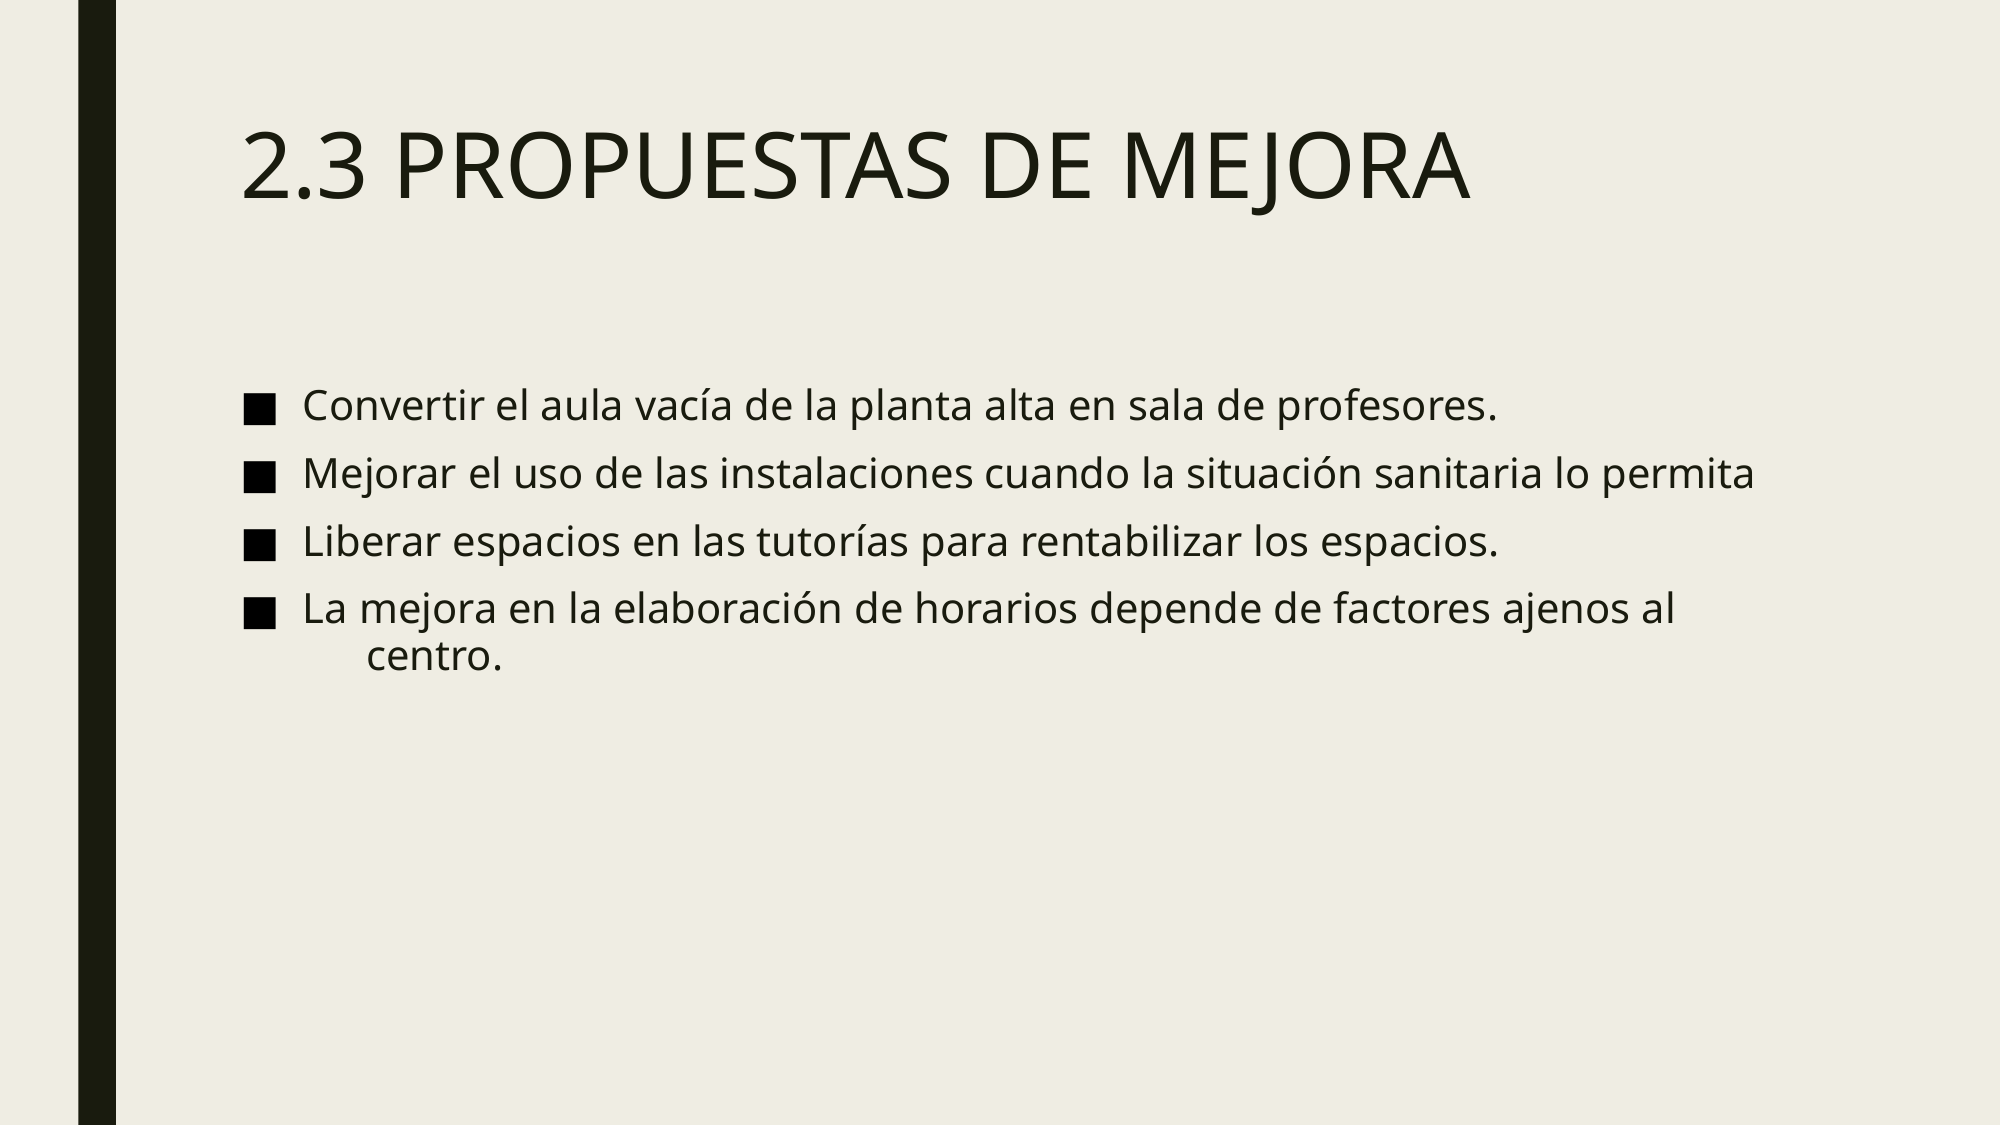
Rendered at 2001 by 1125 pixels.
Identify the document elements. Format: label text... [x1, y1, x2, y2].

title 2.3 PROPUESTAS DE MEJORA [225, 112, 1801, 259]
list Convertir el aula vacía de la planta alta en sala de profesores. Mejorar el uso de las instalaciones cuando la situación sanitaria lo permita Liberar espacios en las tutorías para rentabilizar los espacios. La mejora en la elaboración de horarios depende de factores ajenos al centro. [225, 375, 1801, 963]
